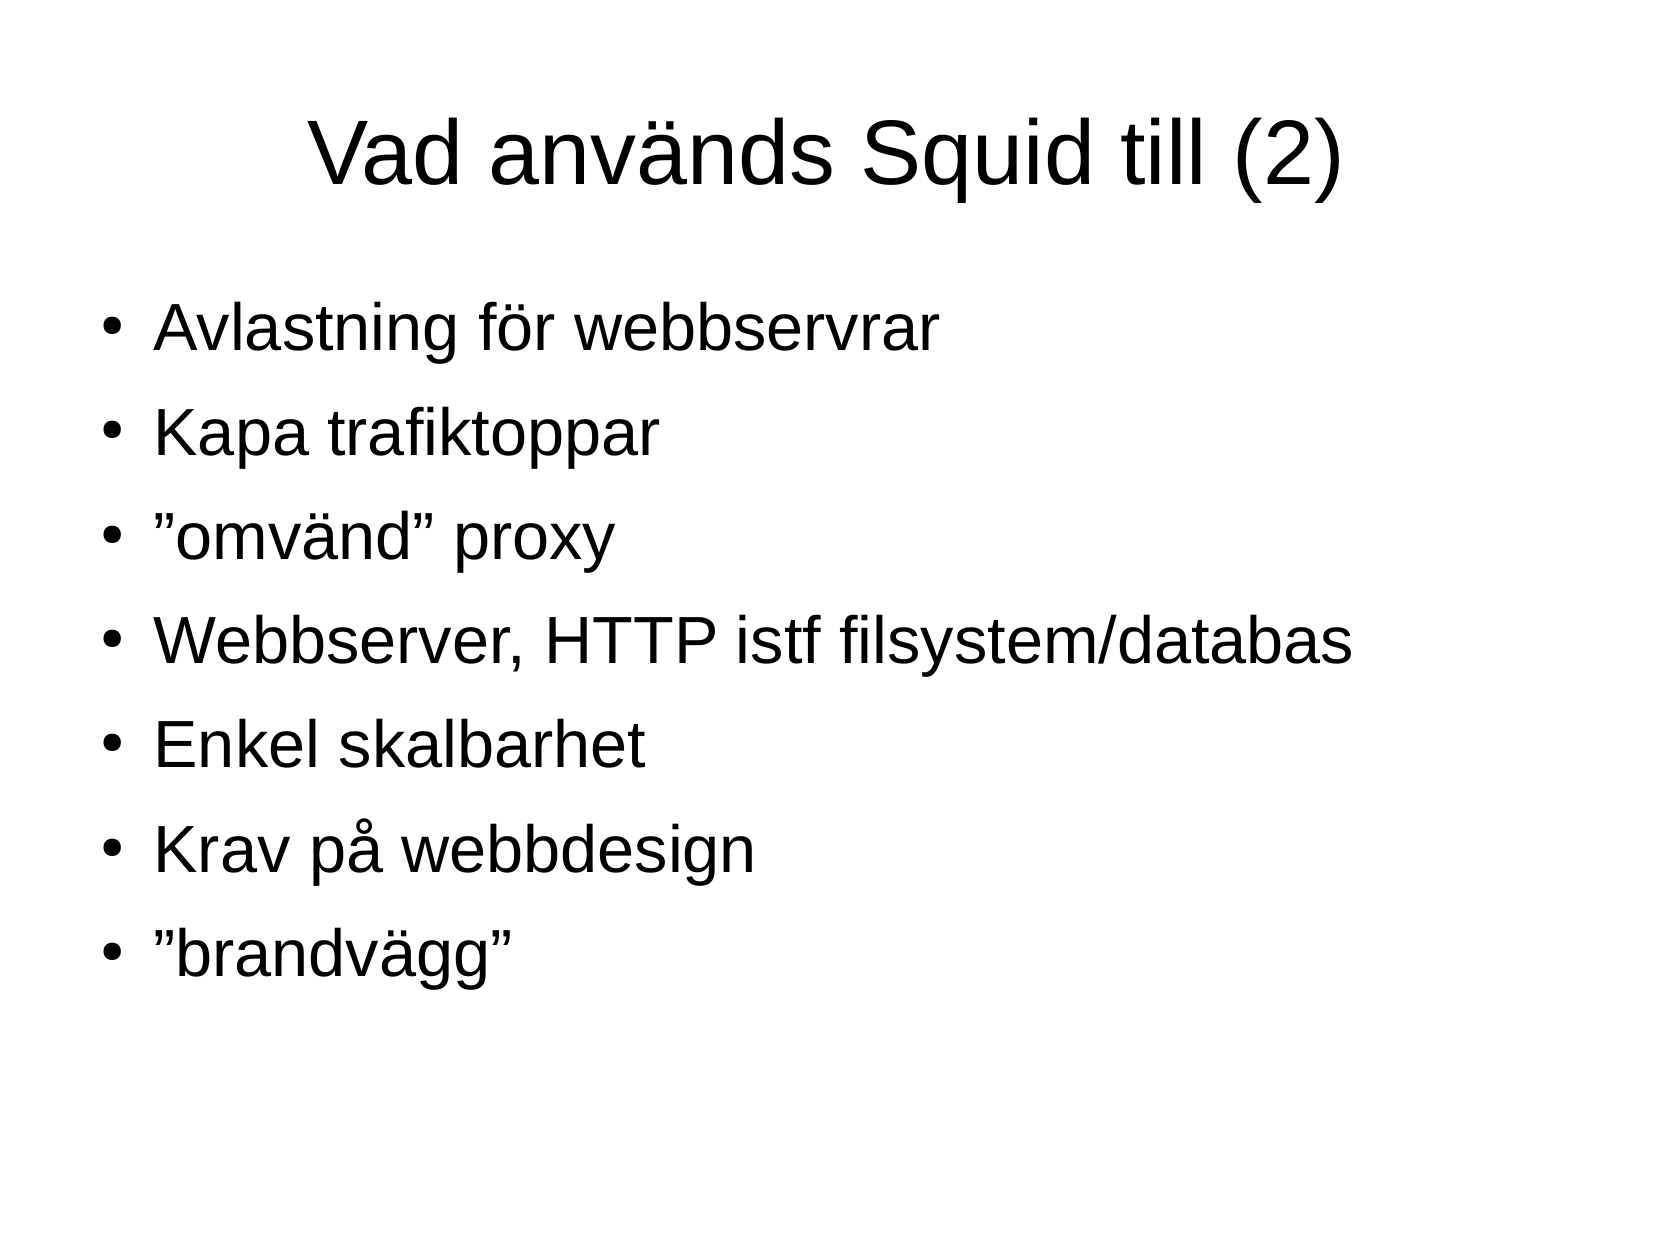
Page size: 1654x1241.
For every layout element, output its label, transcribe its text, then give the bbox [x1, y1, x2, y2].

list Avlastning för webbservrar Kapa trafiktoppar ”omvänd” proxy Webbserver, HTTP istf filsystem/databas Enkel skalbarhet Krav på webbdesign ”brandvägg” [82, 290, 1571, 1094]
title Vad används Squid till (2) [82, 56, 1571, 250]
